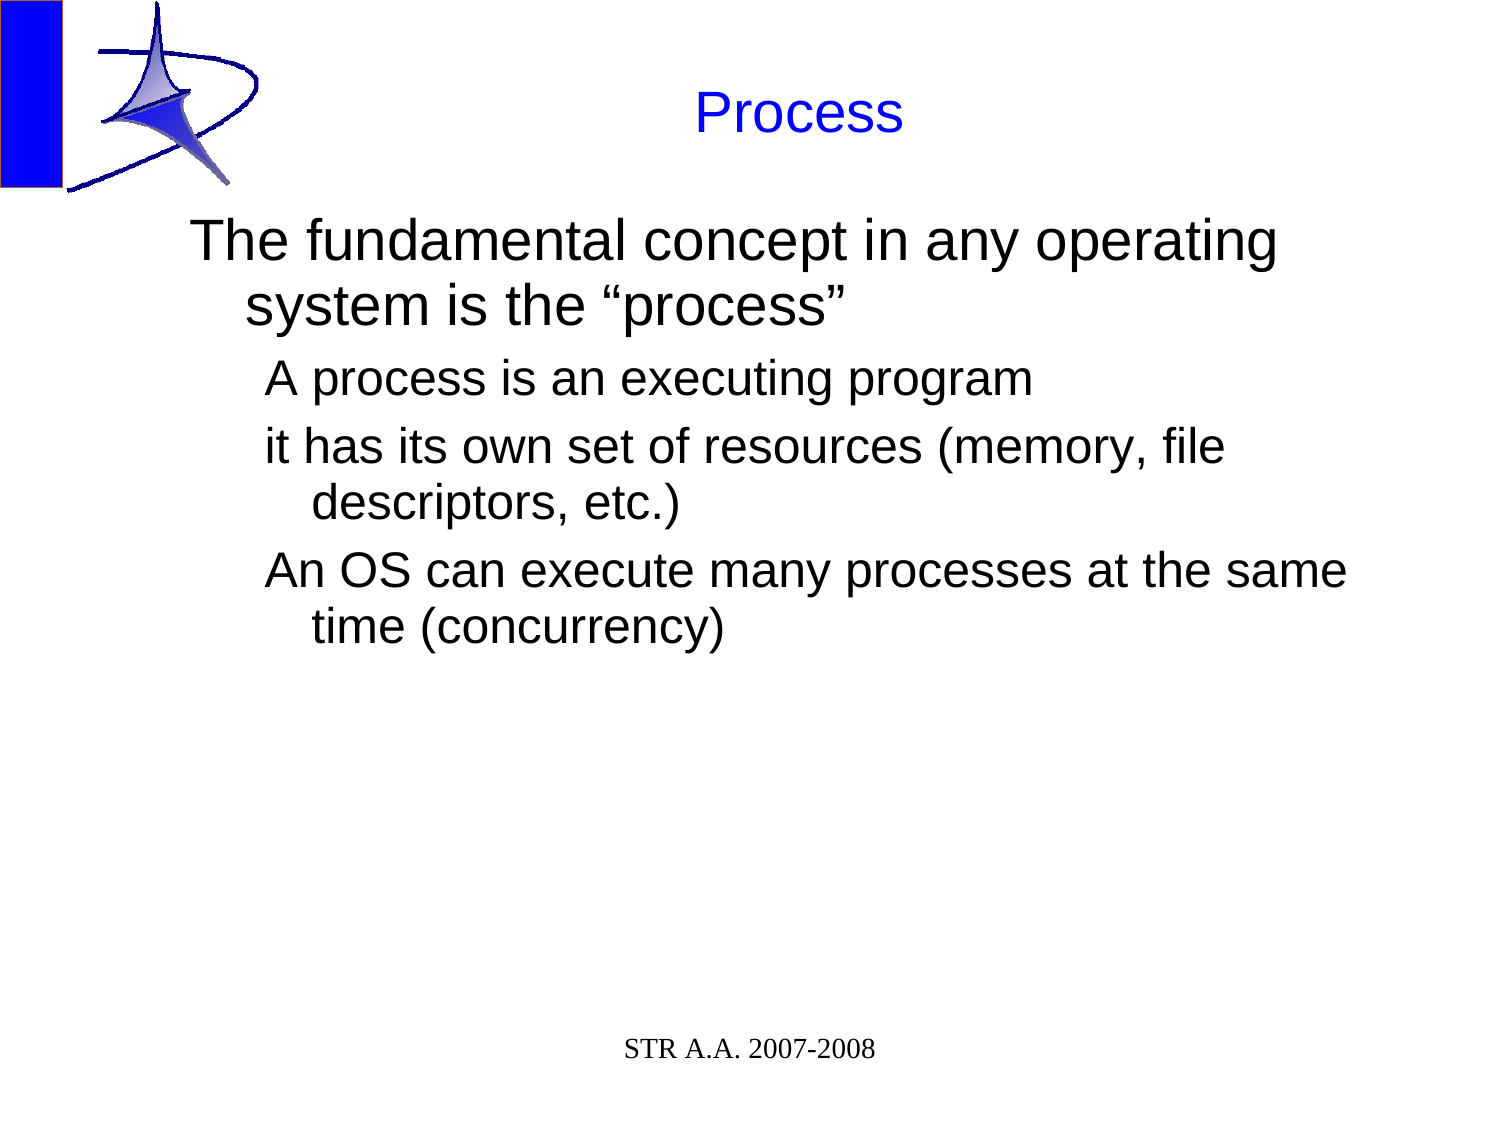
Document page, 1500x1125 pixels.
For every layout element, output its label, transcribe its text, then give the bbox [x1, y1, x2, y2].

list The fundamental concept in any operating system is the “process” A process is an executing program it has its own set of resources (memory, file descriptors, etc.) An OS can execute many processes at the same time (concurrency) [174, 199, 1425, 963]
title Process [174, 61, 1425, 164]
picture [62, 0, 263, 197]
